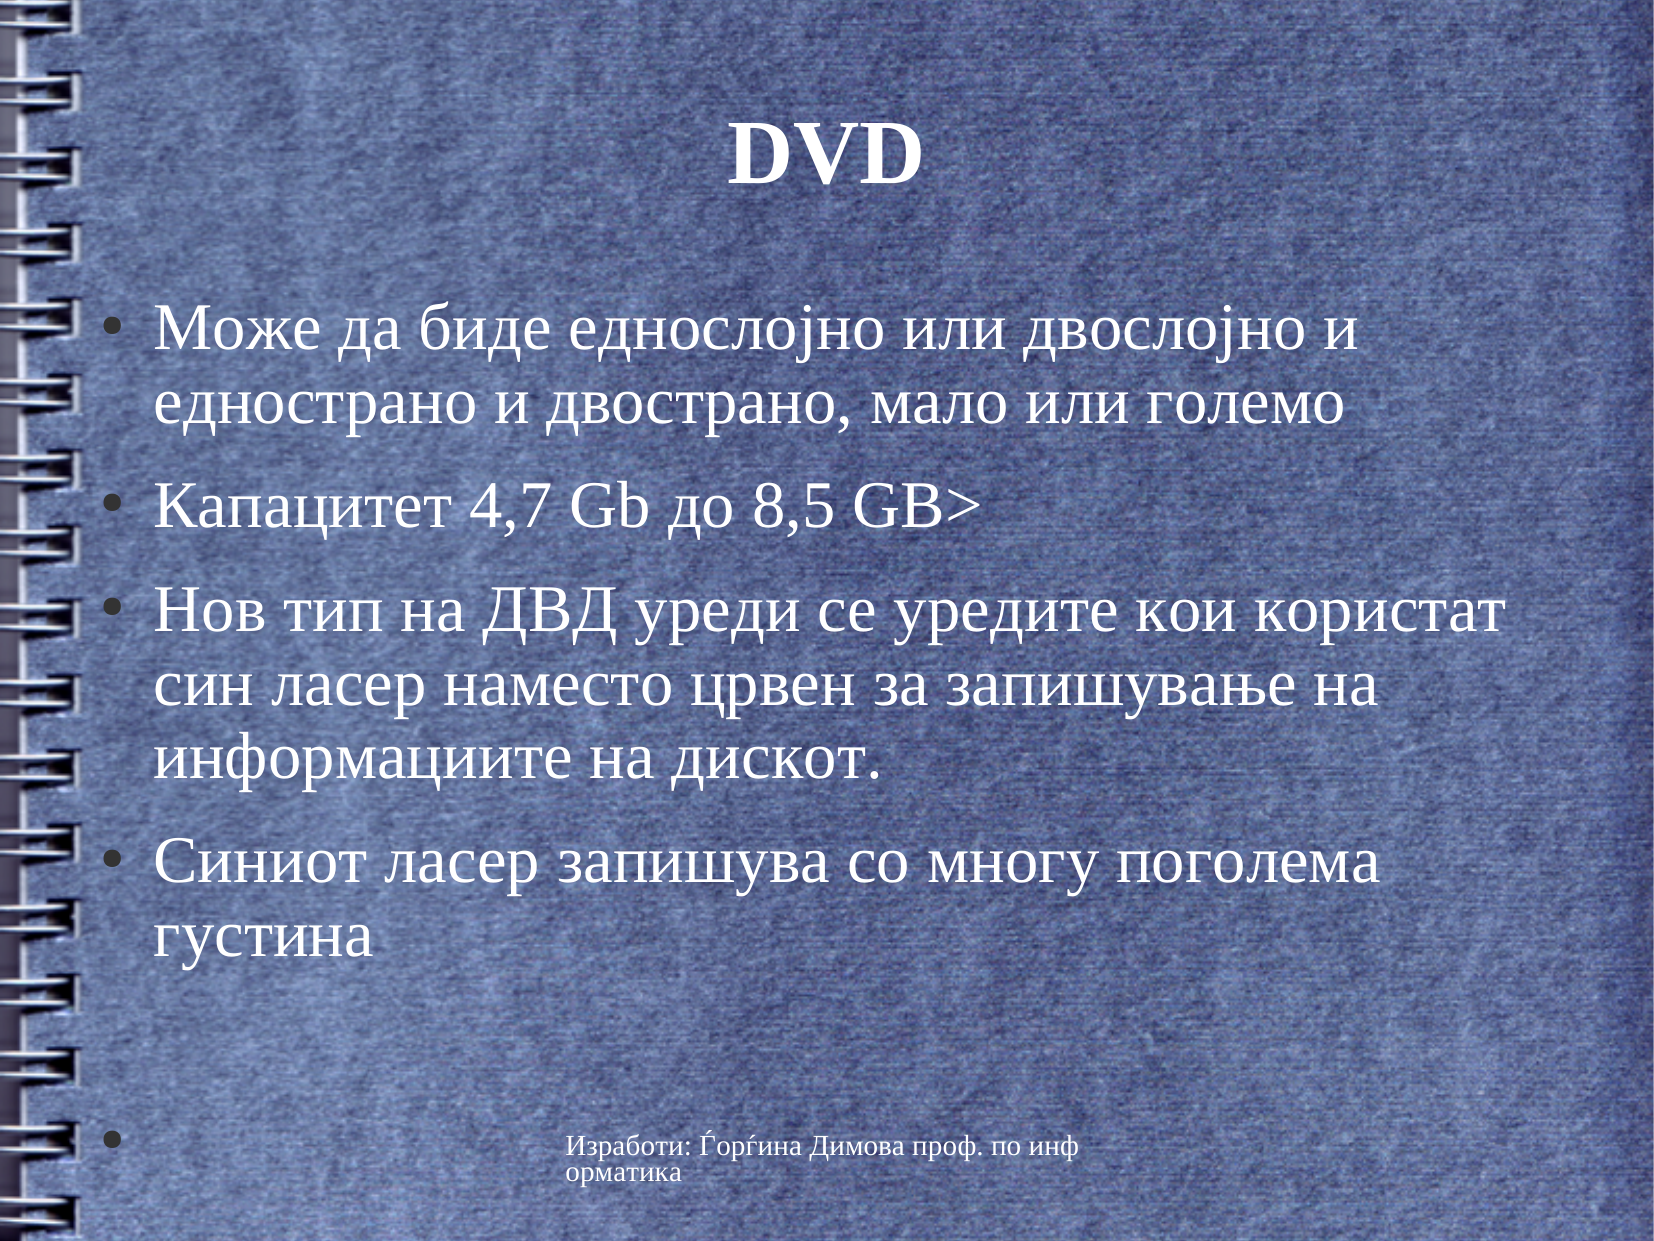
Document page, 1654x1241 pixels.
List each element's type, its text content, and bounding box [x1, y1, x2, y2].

title DVD [82, 49, 1571, 257]
list Може да биде еднослојно или двослојно и еднострано и двострано, мало или големо Капацитет 4,7 Gb до 8,5 GB> Нов тип на ДВД уреди се уредите кои користат син ласер наместо црвен за запишување на информациите на дискот. Синиот ласер запишува со многу поголема густина [82, 290, 1571, 1179]
picture [0, 0, 1654, 1241]
